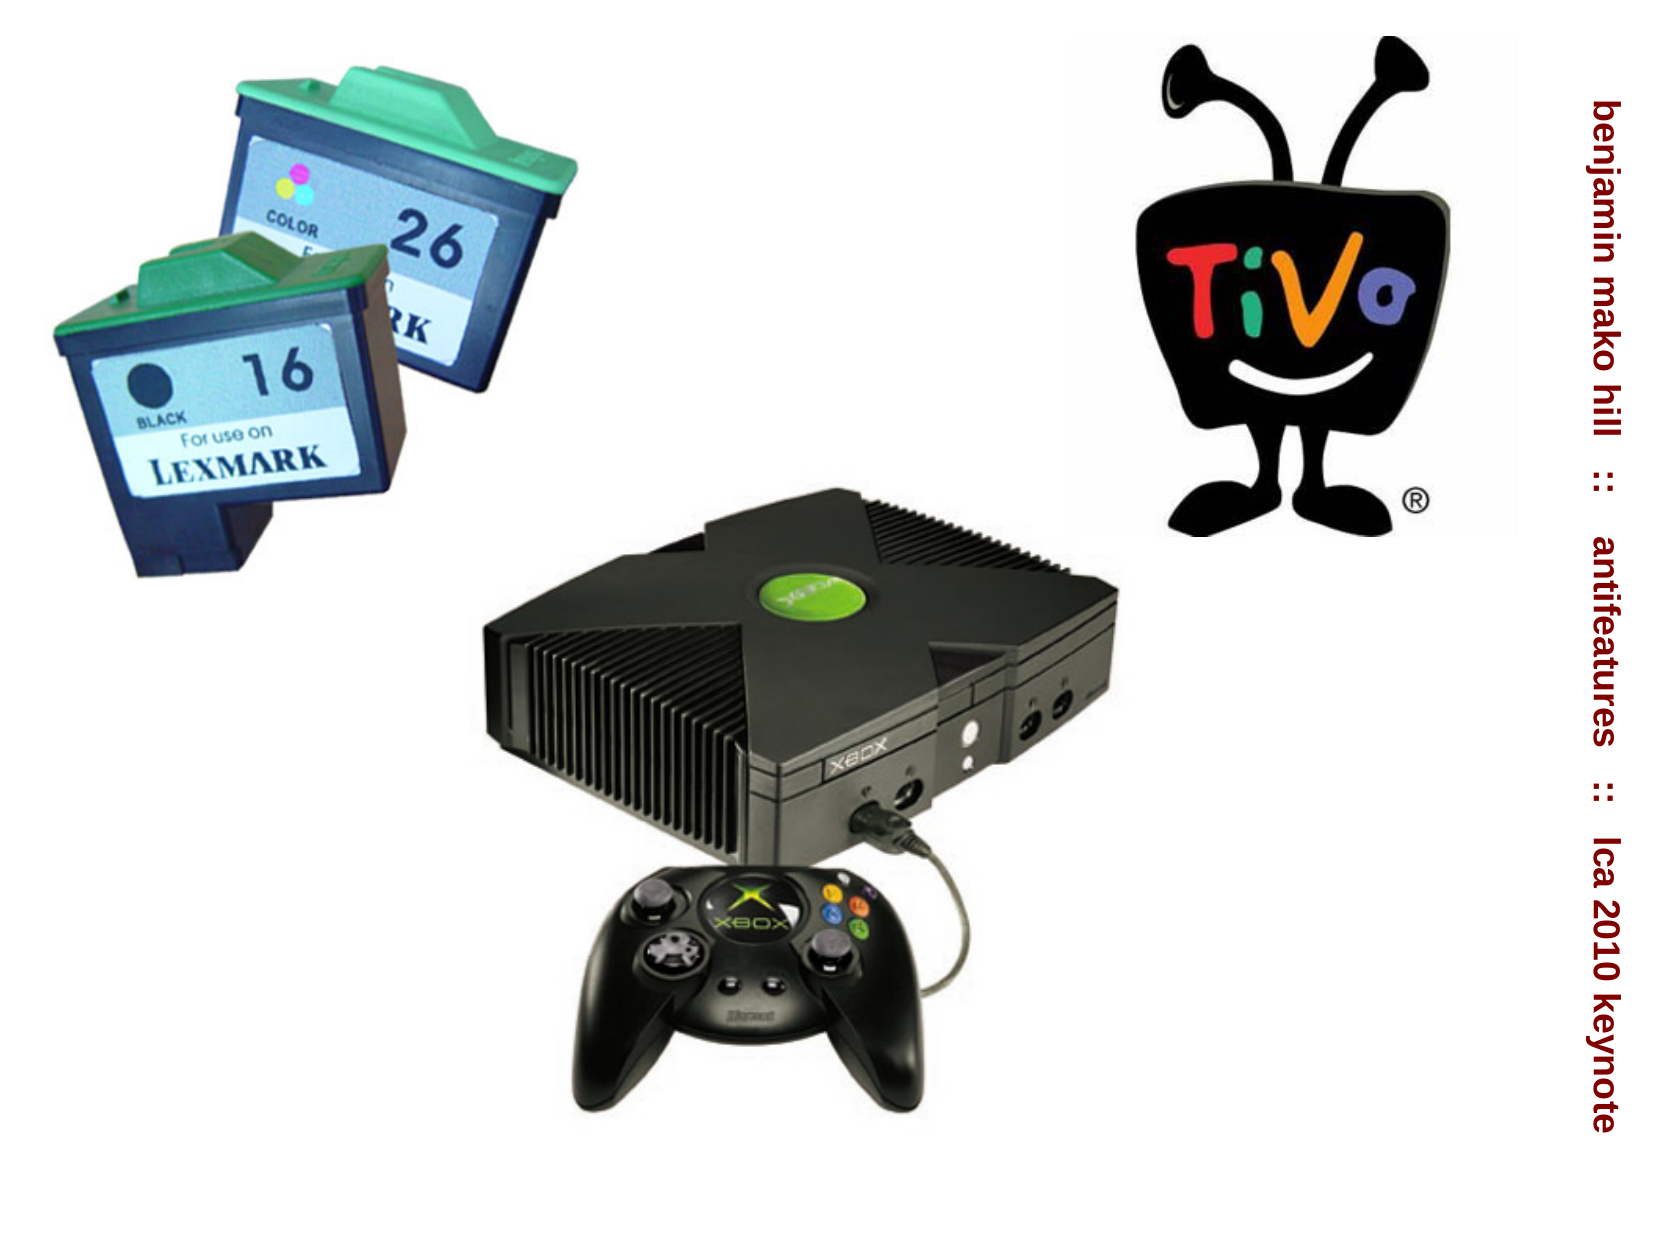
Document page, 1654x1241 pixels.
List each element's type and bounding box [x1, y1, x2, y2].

picture [31, 31, 1518, 1134]
